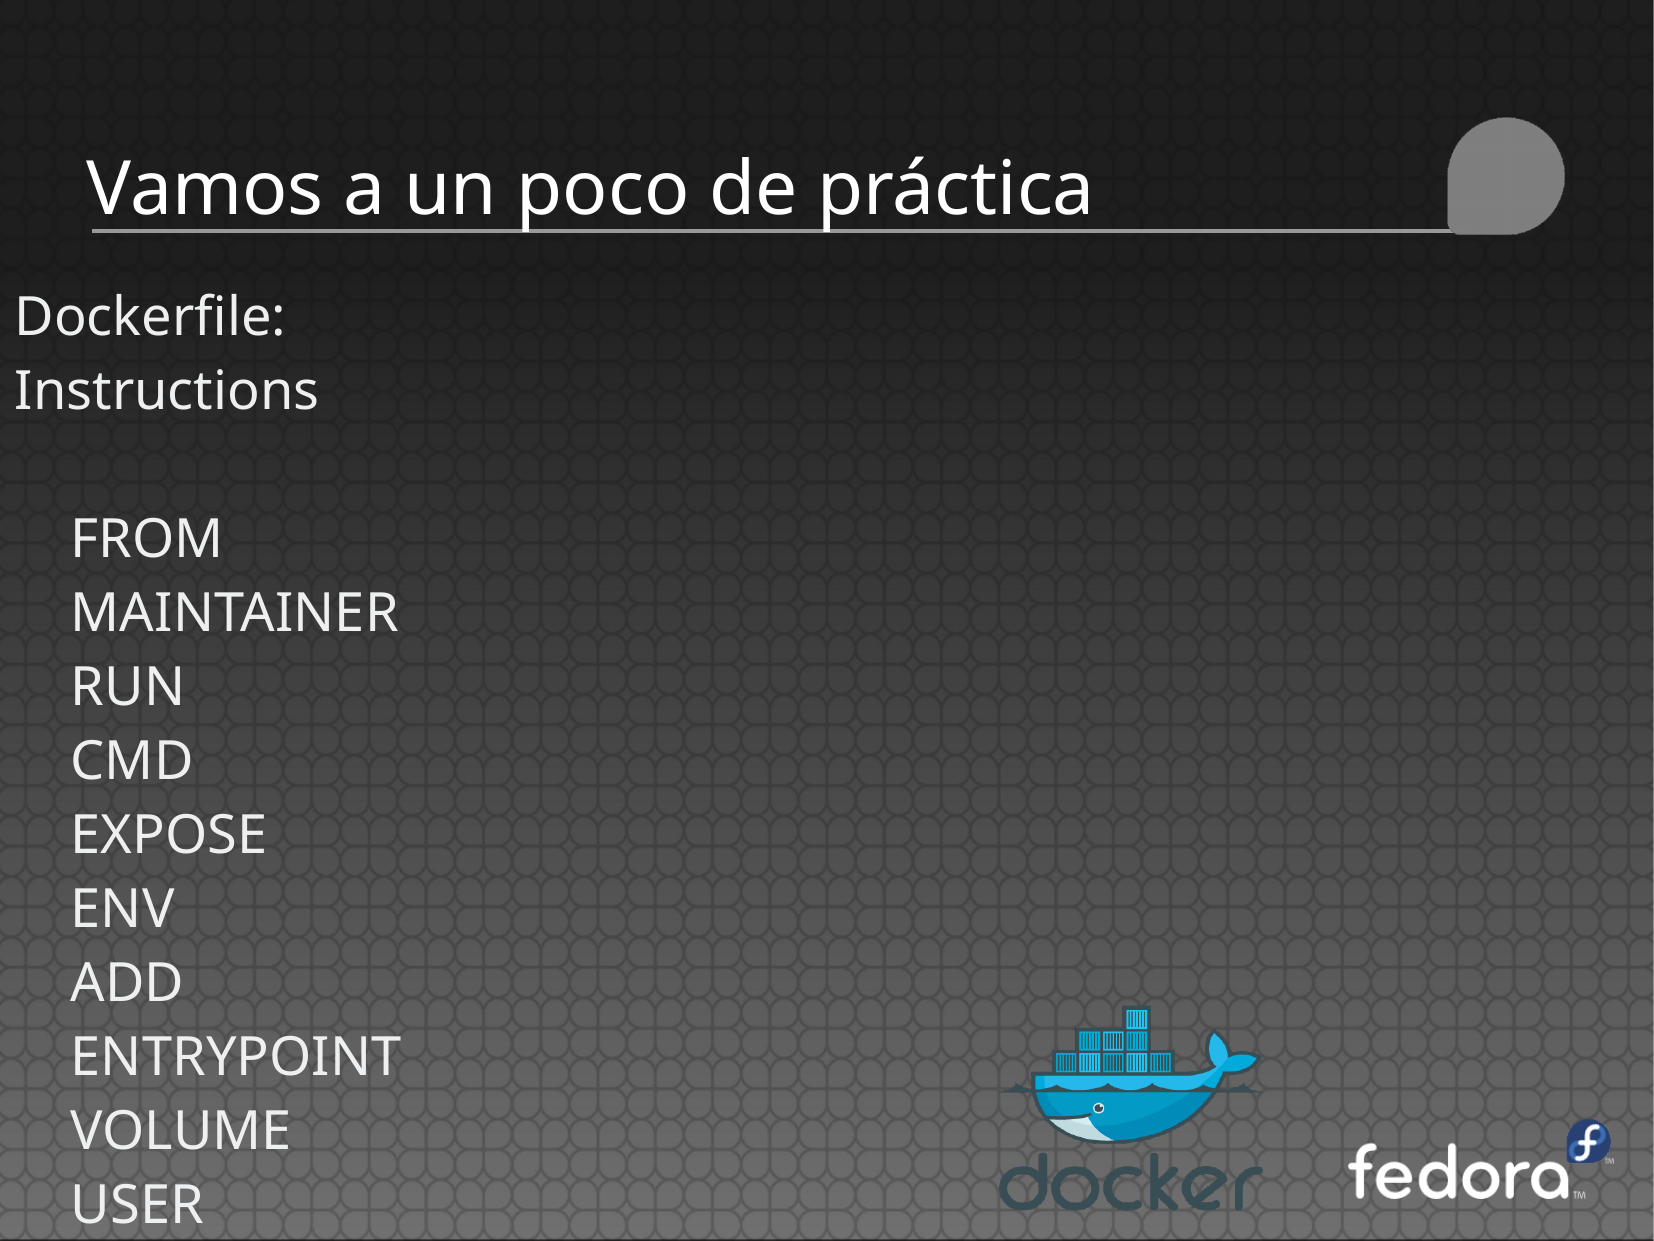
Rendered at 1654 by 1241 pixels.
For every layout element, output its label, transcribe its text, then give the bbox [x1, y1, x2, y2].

picture [0, 0, 1654, 1241]
title Vamos a un poco de práctica [86, 117, 1576, 254]
text_box Dockerfile: Instructions FROM MAINTAINER RUN CMD EXPOSE ENV ADD ENTRYPOINT VOLUME USER WORKDIR ONBUILD [0, 270, 440, 1241]
